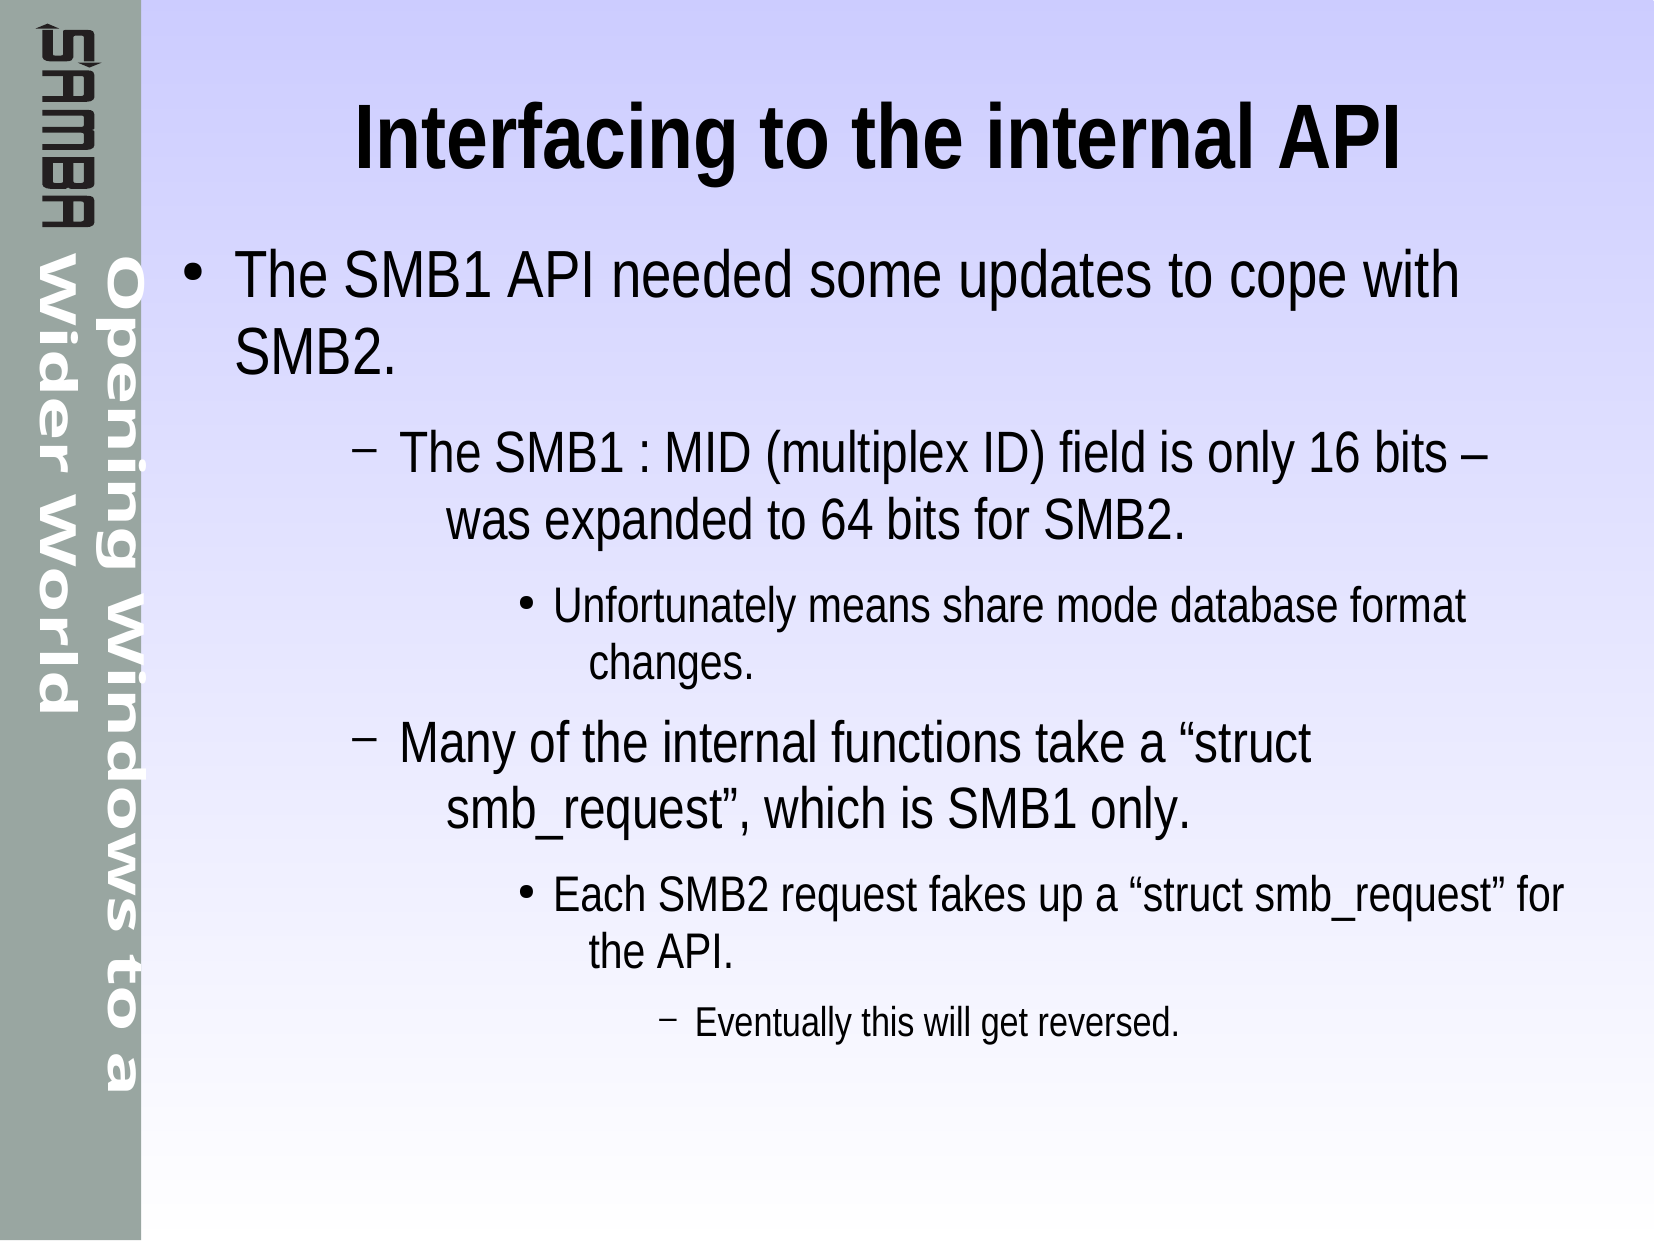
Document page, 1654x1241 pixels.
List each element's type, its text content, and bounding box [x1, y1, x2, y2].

title Interfacing to the internal API [173, 28, 1586, 243]
list The SMB1 API needed some updates to cope with SMB2. The SMB1 : MID (multiplex ID) field is only 16 bits – was expanded to 64 bits for SMB2. Unfortunately means share mode database format changes. Many of the internal functions take a “struct smb_request”, which is SMB1 only. Each SMB2 request fakes up a “struct smb_request” for the API. Eventually this will get reversed. [163, 235, 1576, 1191]
